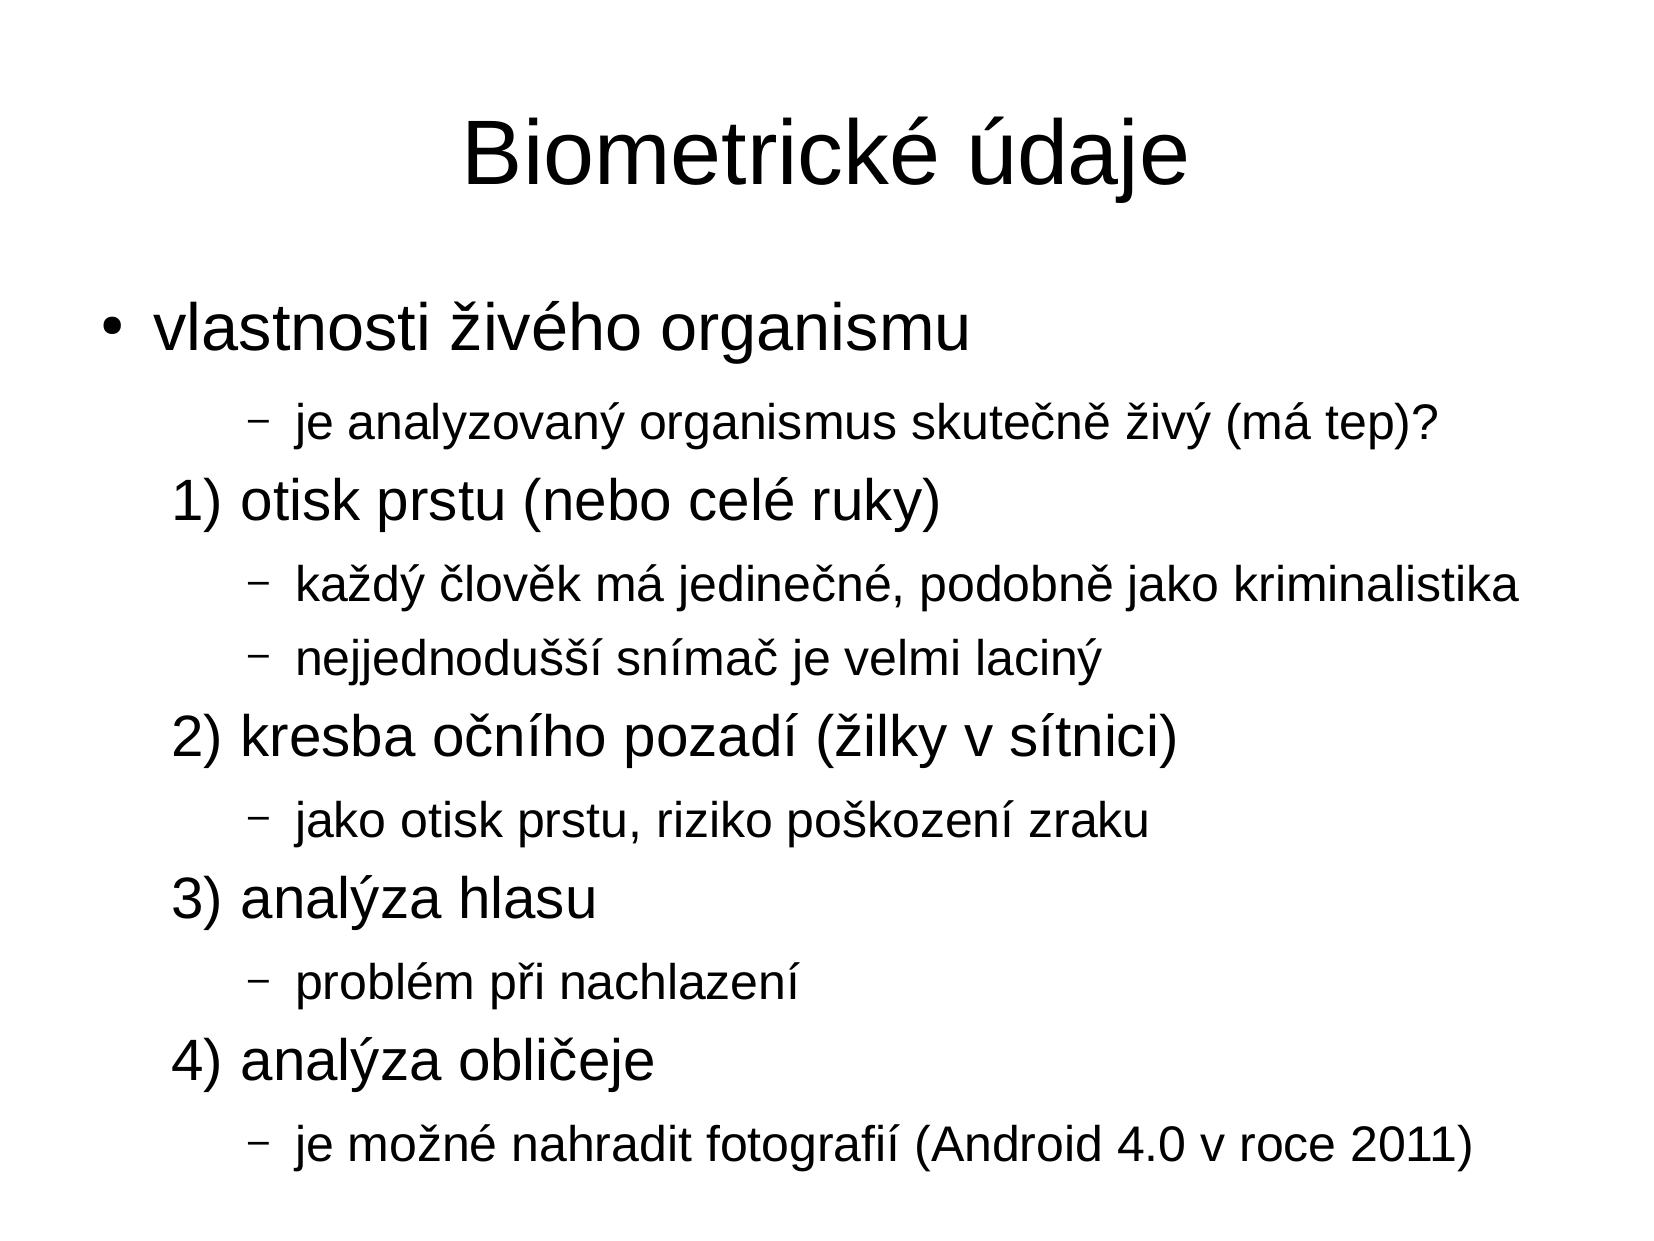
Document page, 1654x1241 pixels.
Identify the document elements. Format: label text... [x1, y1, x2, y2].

title Biometrické údaje [82, 49, 1571, 257]
list vlastnosti živého organismu je analyzovaný organismus skutečně živý (má tep)? otisk prstu (nebo celé ruky) každý člověk má jedinečné, podobně jako kriminalistika nejjednodušší snímač je velmi laciný kresba očního pozadí (žilky v sítnici) jako otisk prstu, riziko poškození zraku analýza hlasu problém při nachlazení analýza obličeje je možné nahradit fotografií (Android 4.0 v roce 2011) [82, 290, 1571, 1241]
